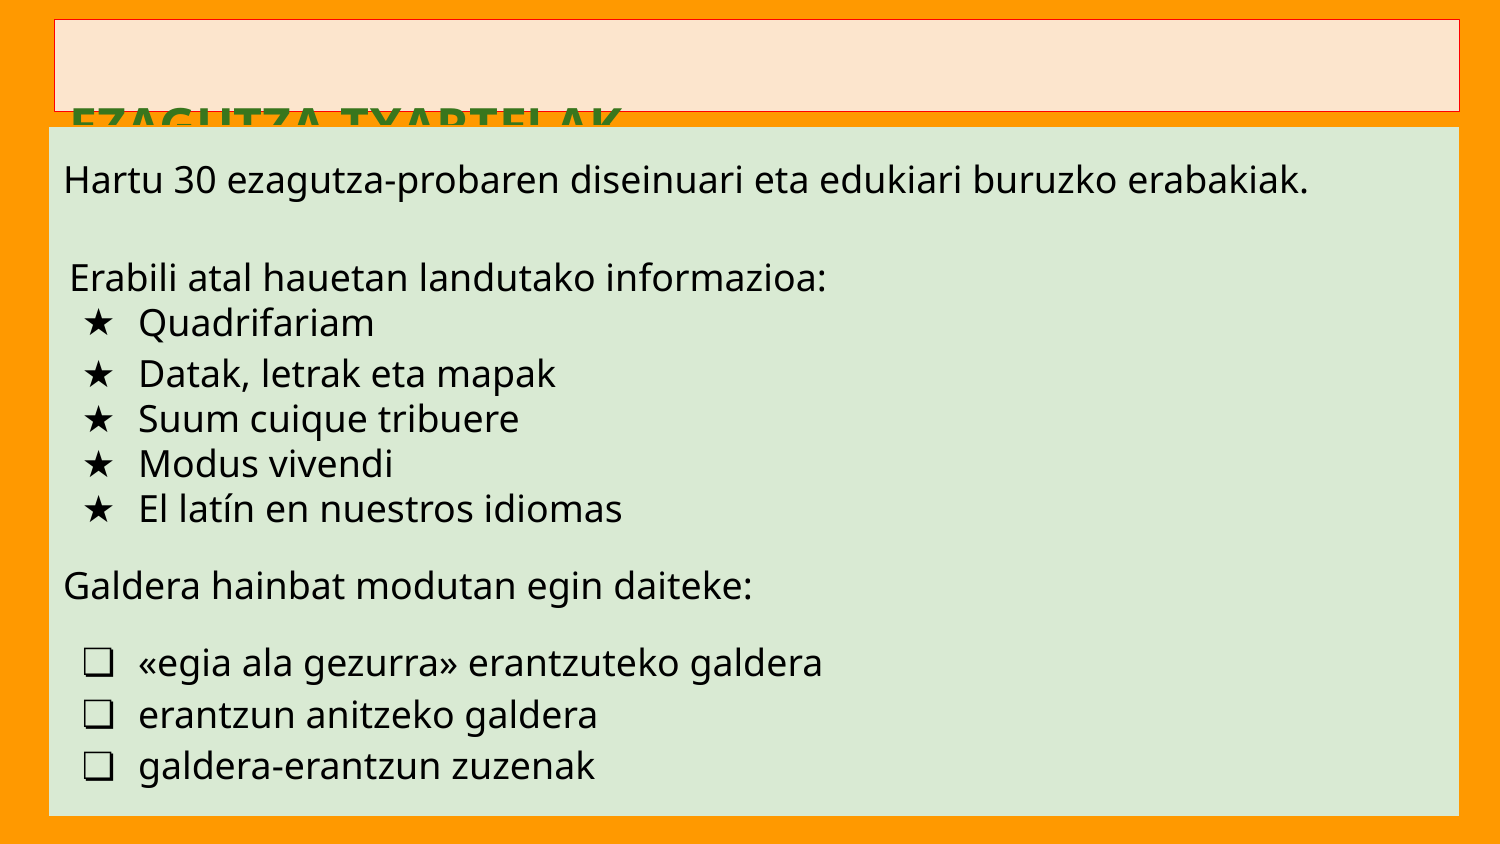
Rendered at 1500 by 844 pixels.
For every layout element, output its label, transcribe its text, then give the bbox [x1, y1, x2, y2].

text_box Hartu 30 ezagutza-probaren diseinuari eta edukiari buruzko erabakiak. Erabili atal hauetan landutako informazioa: Quadrifariam Datak, letrak eta mapak Suum cuique tribuere Modus vivendi El latín en nuestros idiomas Galdera hainbat modutan egin daiteke: «egia ala gezurra» erantzuteko galdera erantzun anitzeko galdera galdera-erantzun zuzenak [48, 126, 1460, 818]
text_box EZAGUTZA-TXARTELAK [54, 19, 1460, 112]
